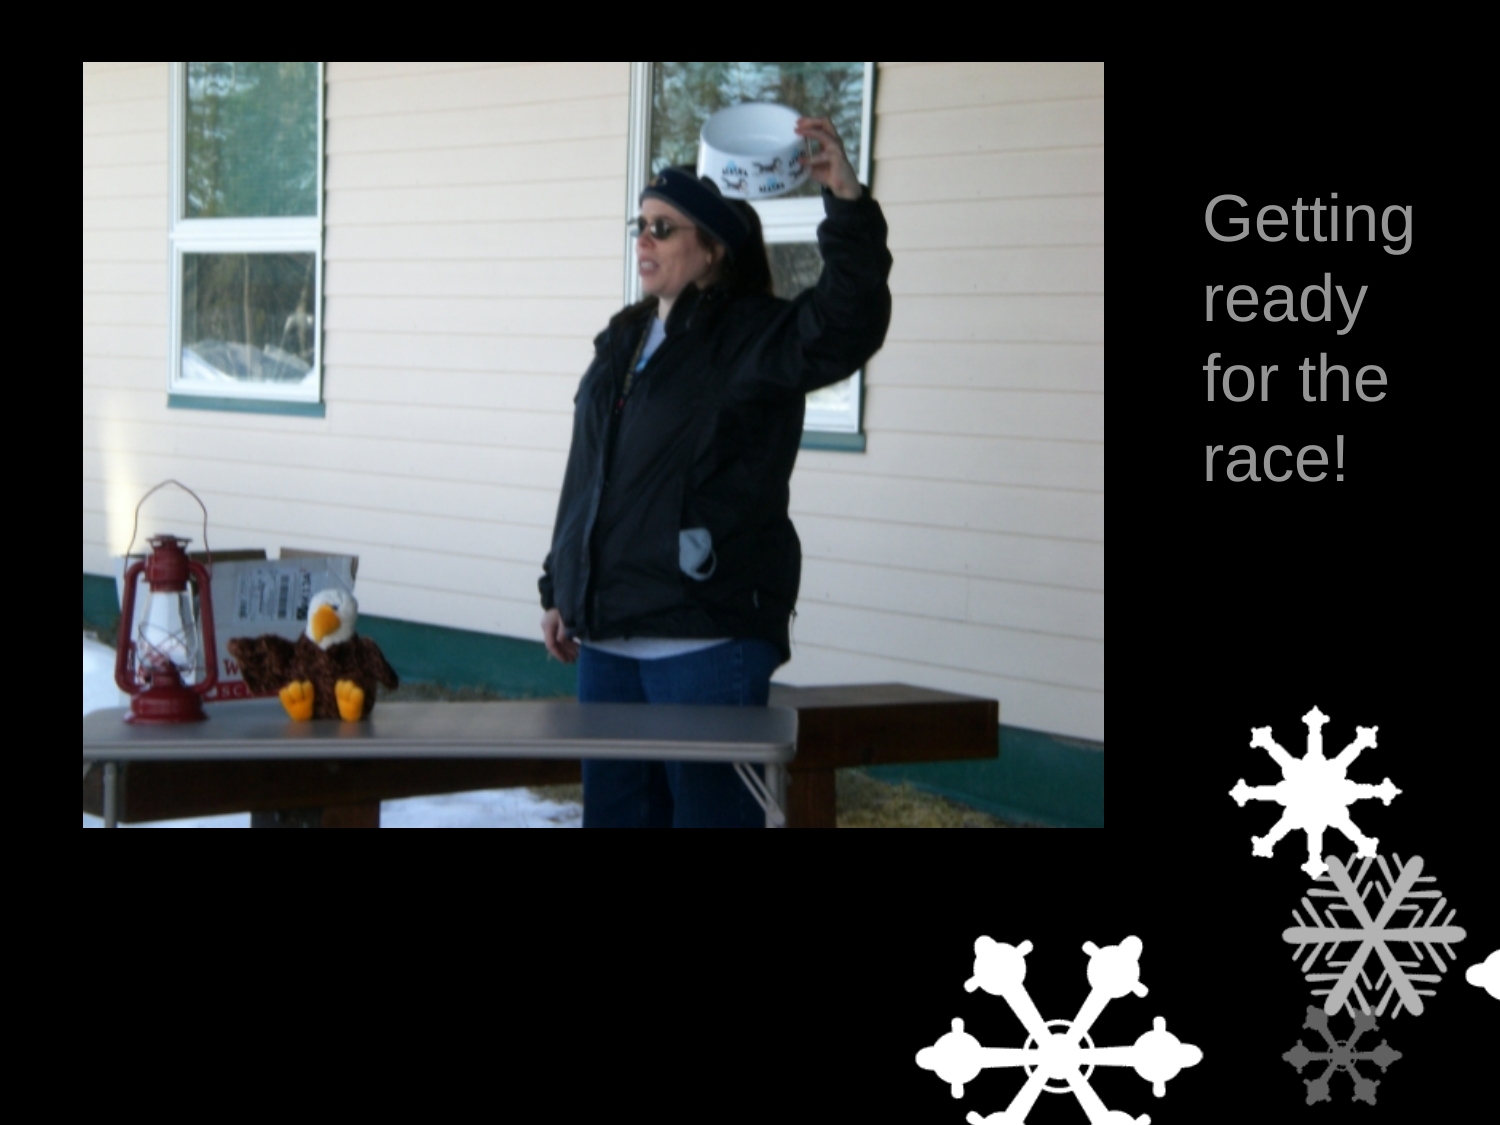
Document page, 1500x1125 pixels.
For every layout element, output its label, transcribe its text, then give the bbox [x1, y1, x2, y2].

text_box Getting ready for the race! [1187, 167, 1457, 506]
picture [83, 62, 1104, 828]
